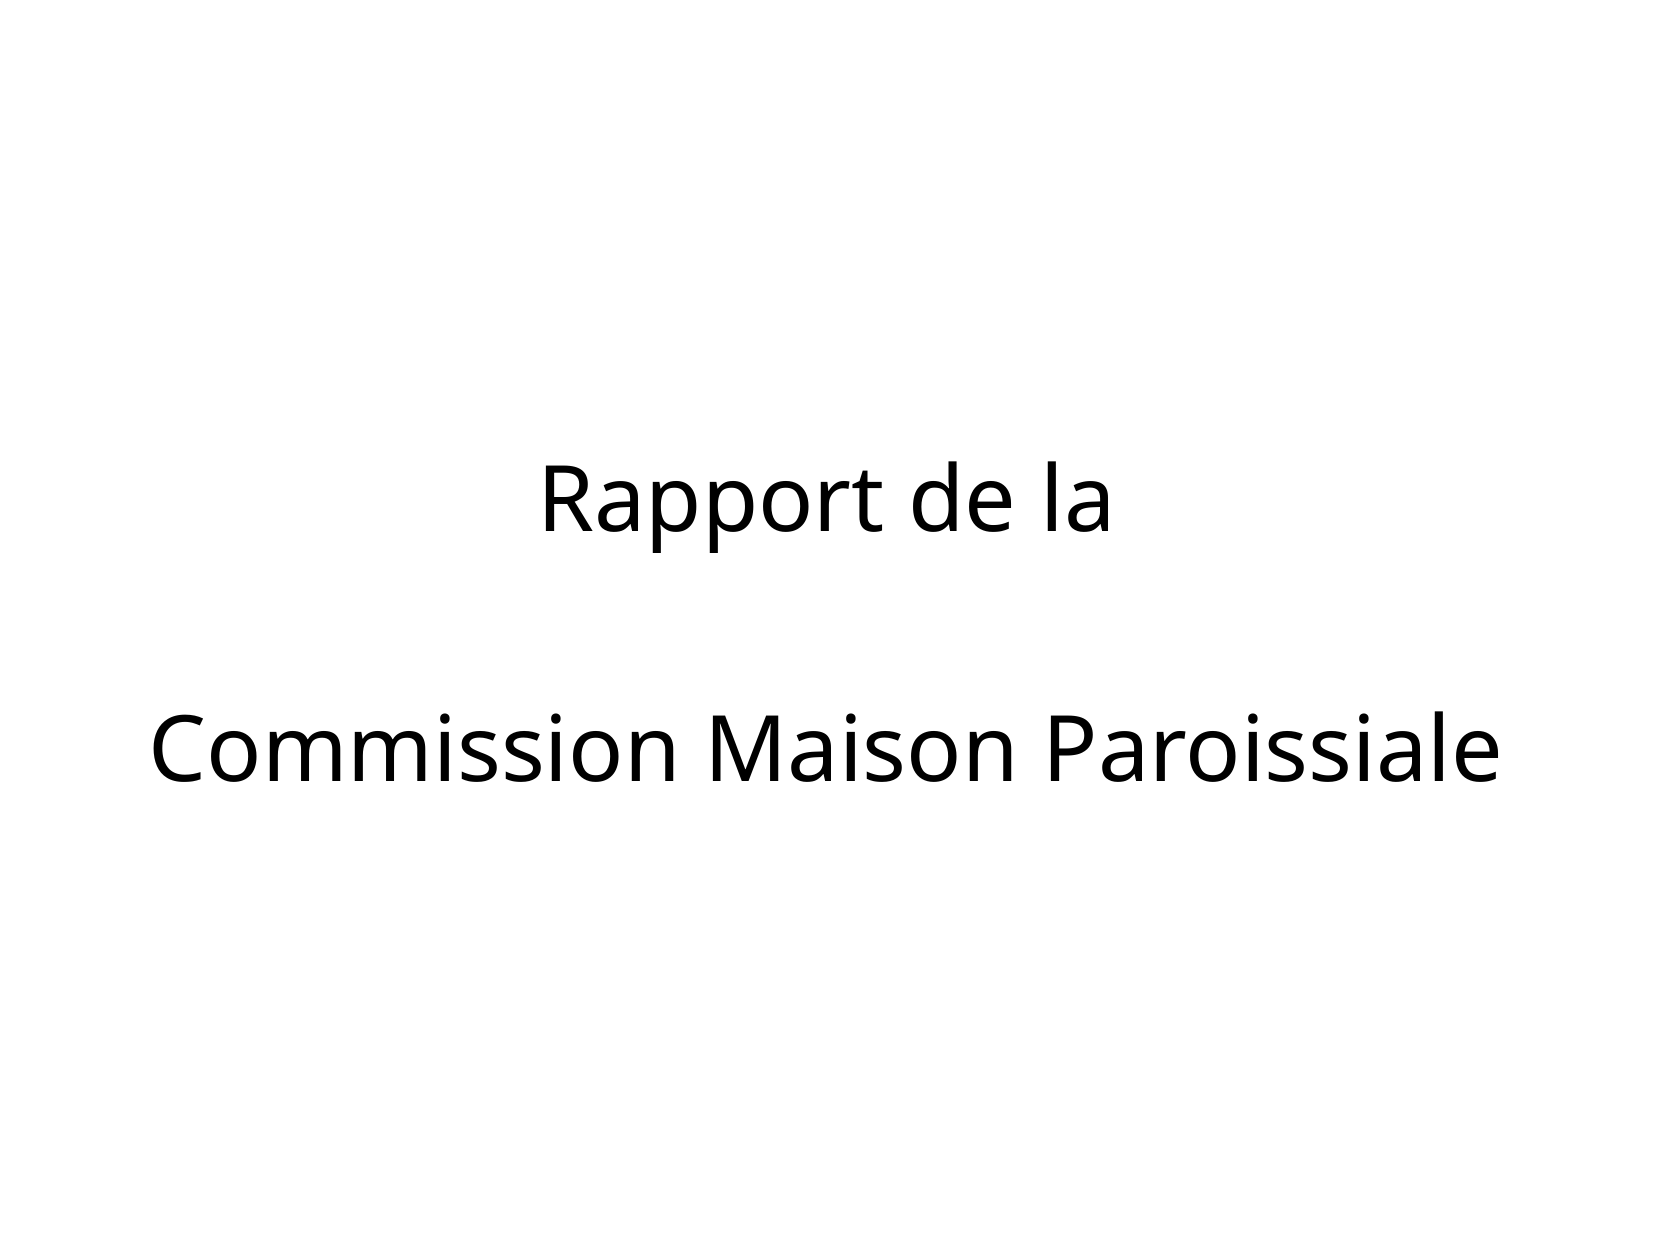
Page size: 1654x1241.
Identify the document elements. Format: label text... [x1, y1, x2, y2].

title Rapport de la Commission Maison Paroissiale [82, 49, 1571, 1193]
